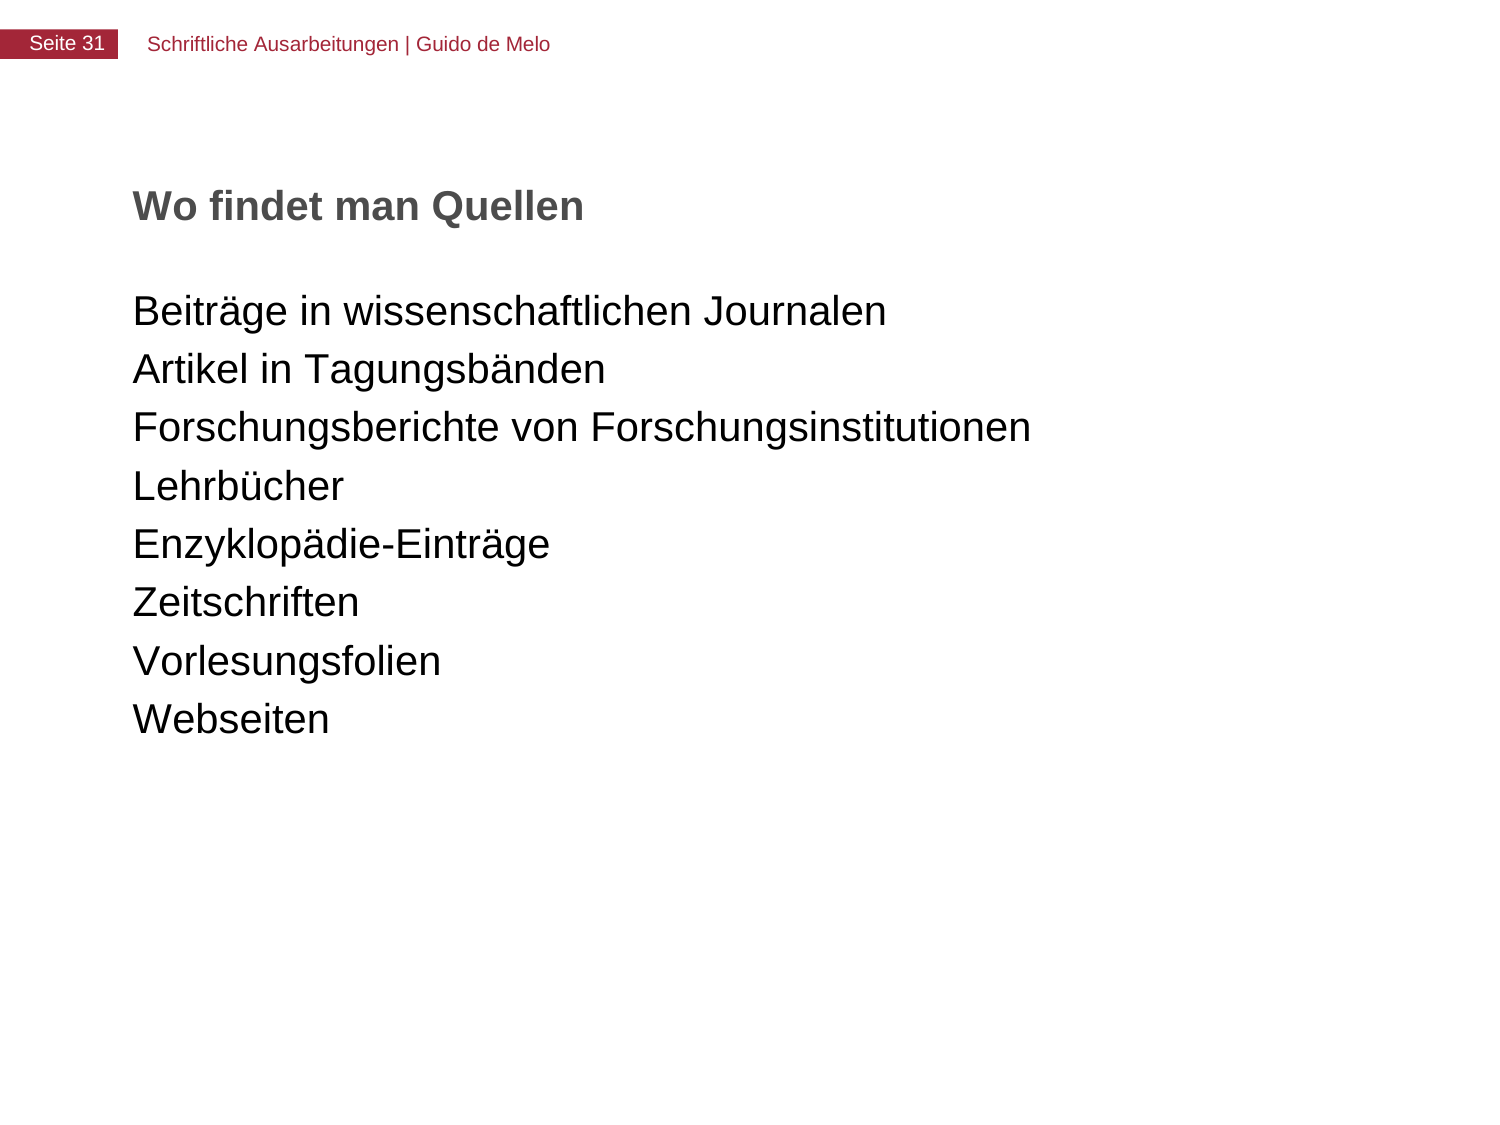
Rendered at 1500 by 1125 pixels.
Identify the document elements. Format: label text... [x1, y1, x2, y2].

list Beiträge in wissenschaftlichen Journalen Artikel in Tagungsbänden Forschungsberichte von Forschungsinstitutionen Lehrbücher Enzyklopädie-Einträge Zeitschriften Vorlesungsfolien Webseiten [132, 287, 1371, 888]
title Wo findet man Quellen [132, 149, 1413, 258]
